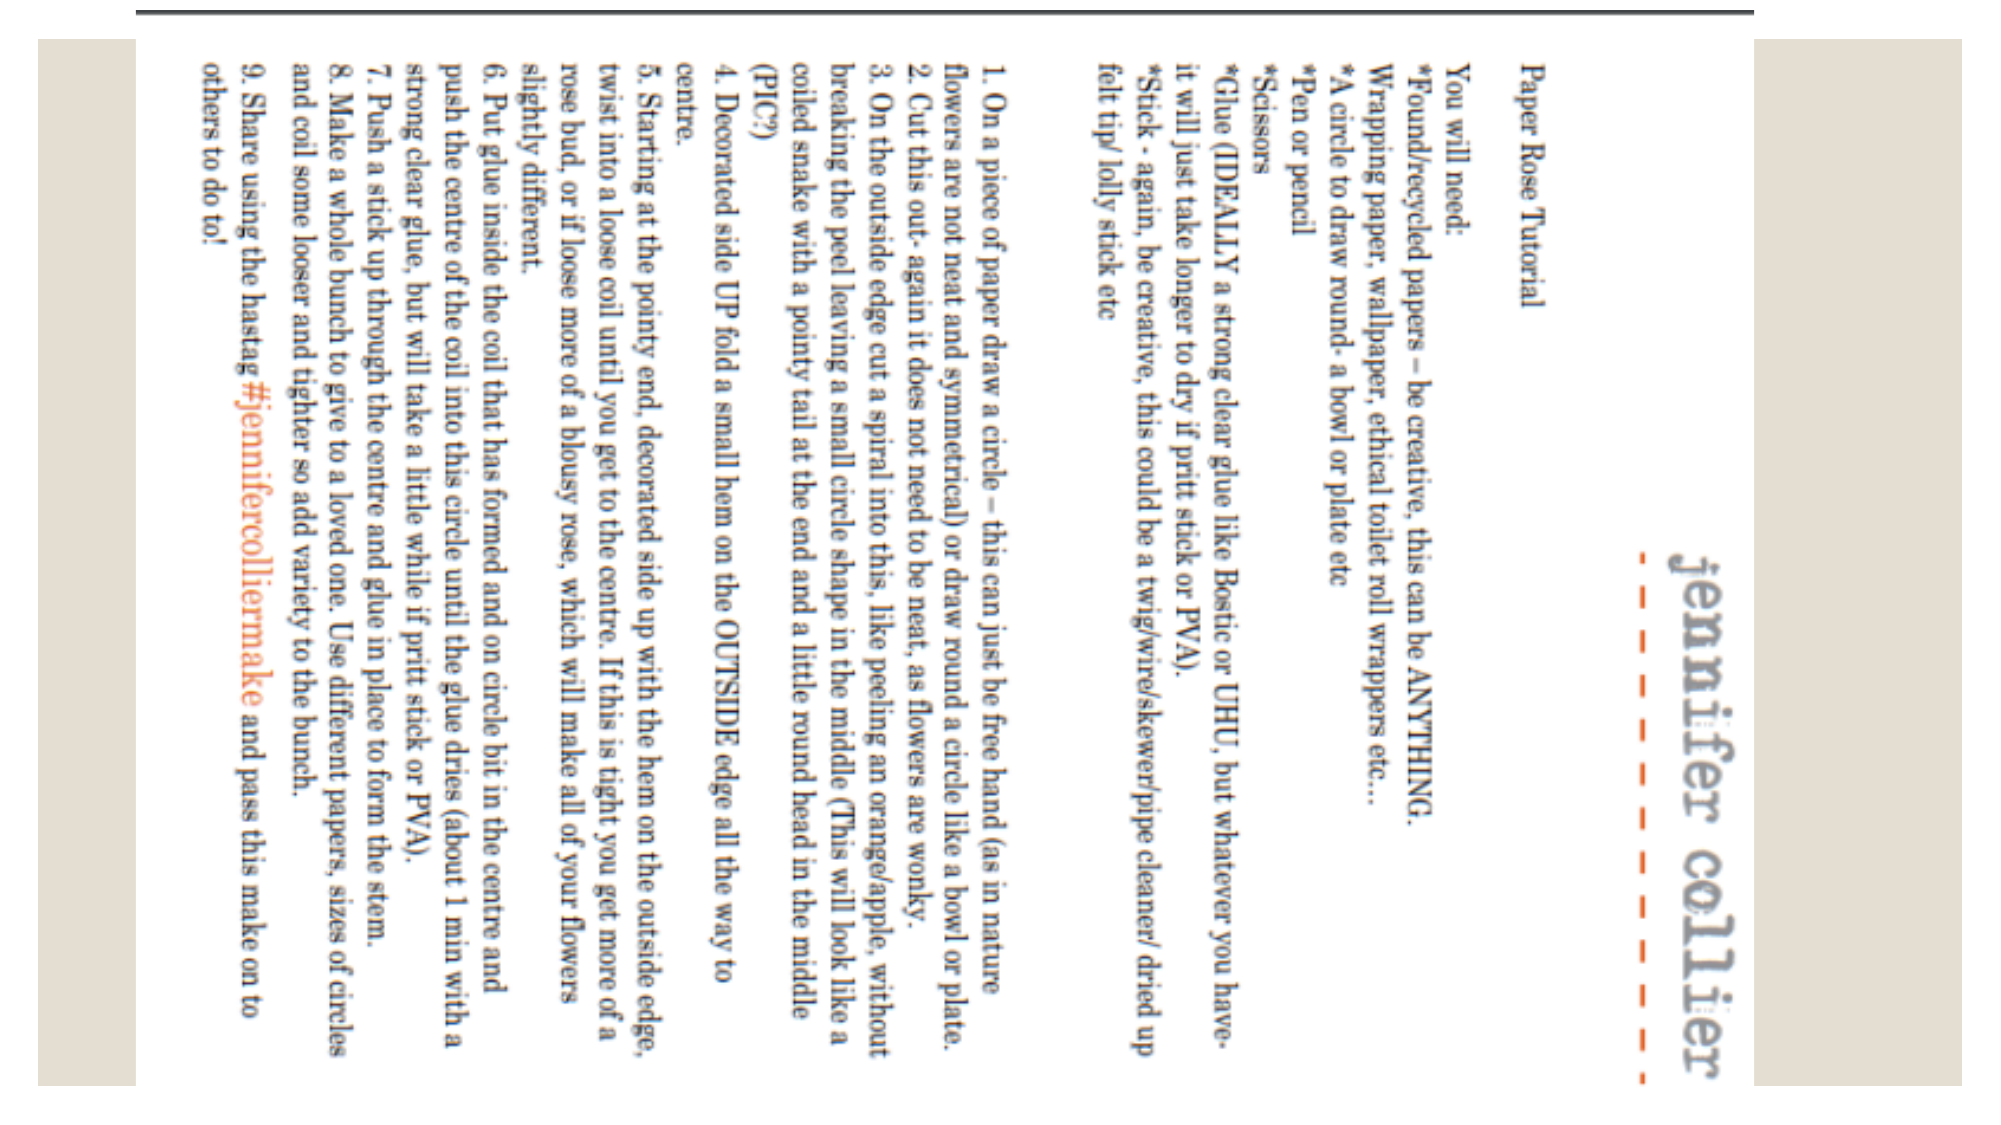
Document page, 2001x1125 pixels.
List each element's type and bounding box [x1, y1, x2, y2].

picture [135, 10, 1755, 1123]
